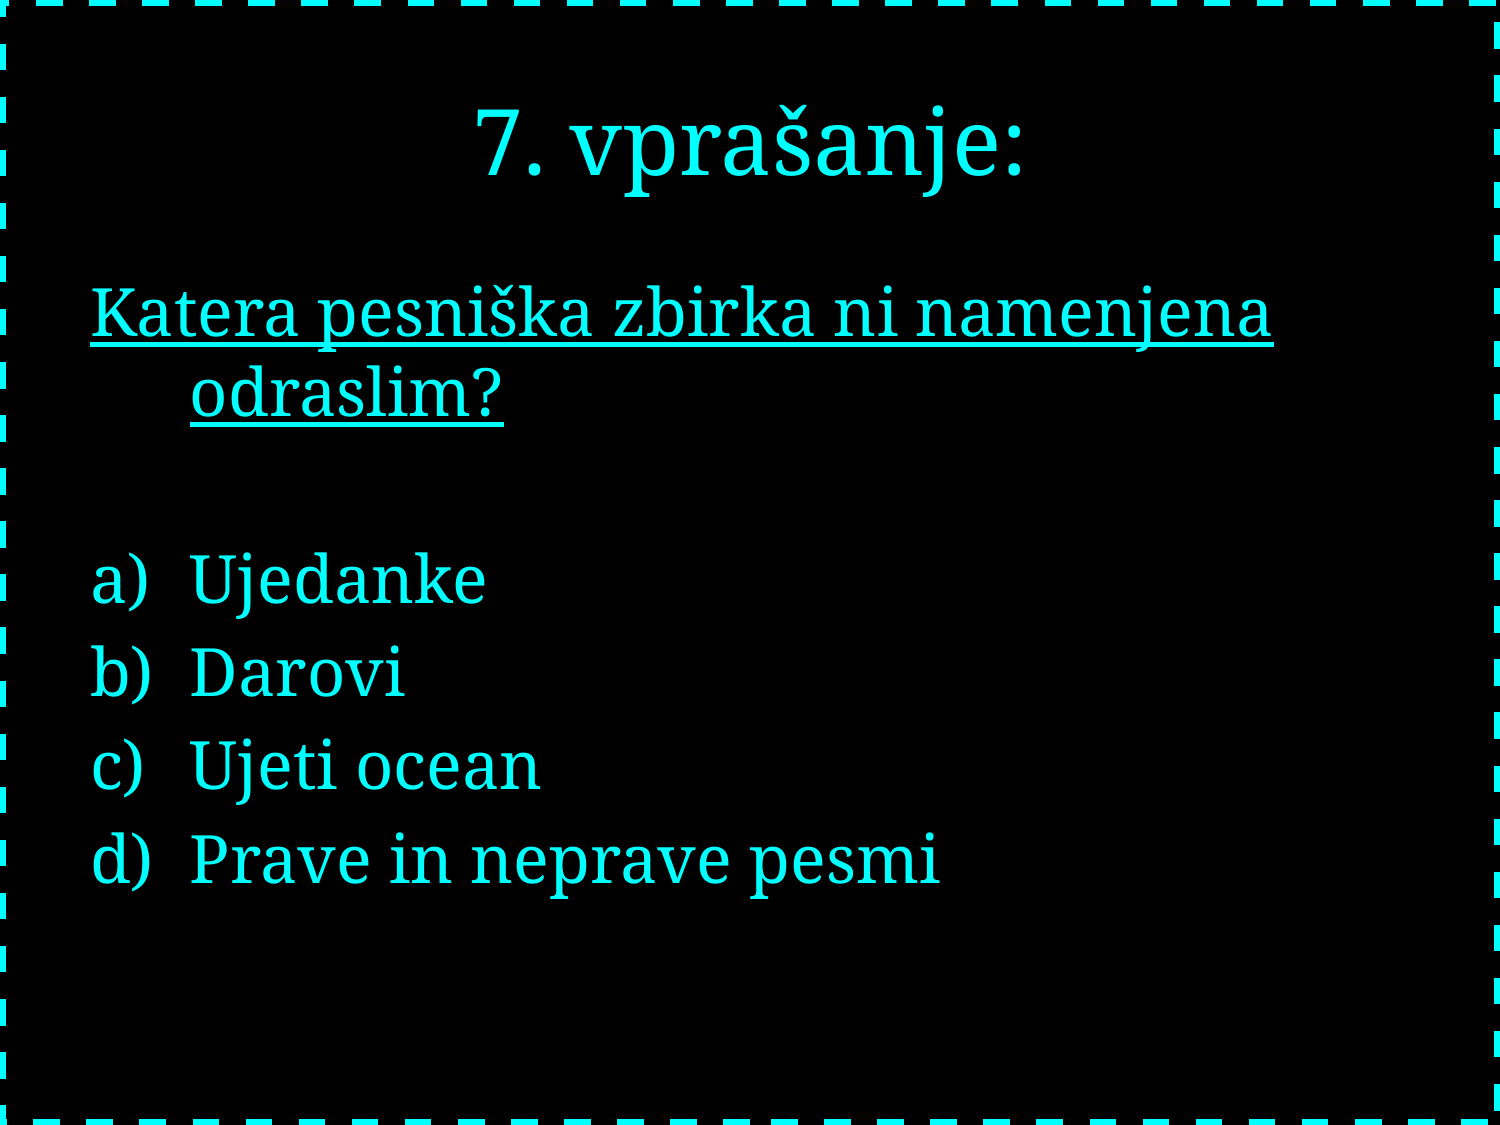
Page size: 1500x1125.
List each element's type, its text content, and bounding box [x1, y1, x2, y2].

list Katera pesniška zbirka ni namenjena odraslim? Ujedanke Darovi Ujeti ocean Prave in neprave pesmi [75, 262, 1425, 1005]
title 7. vprašanje: [75, 45, 1425, 233]
